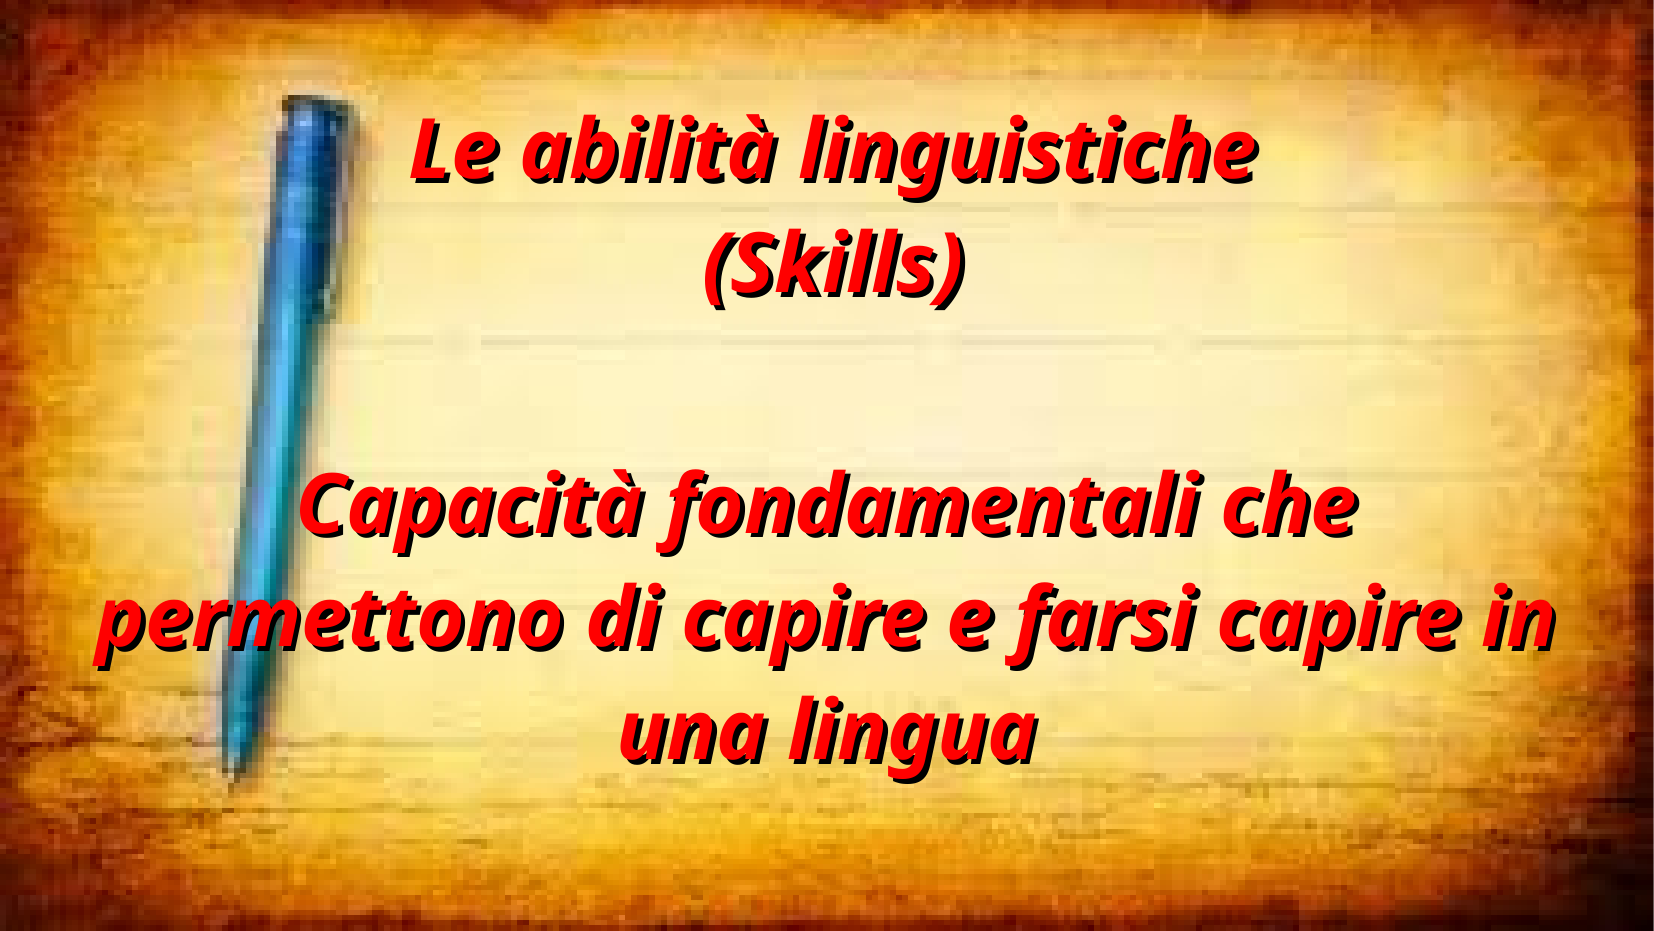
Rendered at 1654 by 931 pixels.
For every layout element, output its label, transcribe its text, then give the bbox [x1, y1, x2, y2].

subtitle Capacità fondamentali che permettono di capire e farsi capire in una lingua [82, 437, 1571, 792]
text_box Le abilità linguistiche (Skills) [326, 82, 1341, 333]
picture [0, 0, 1654, 931]
